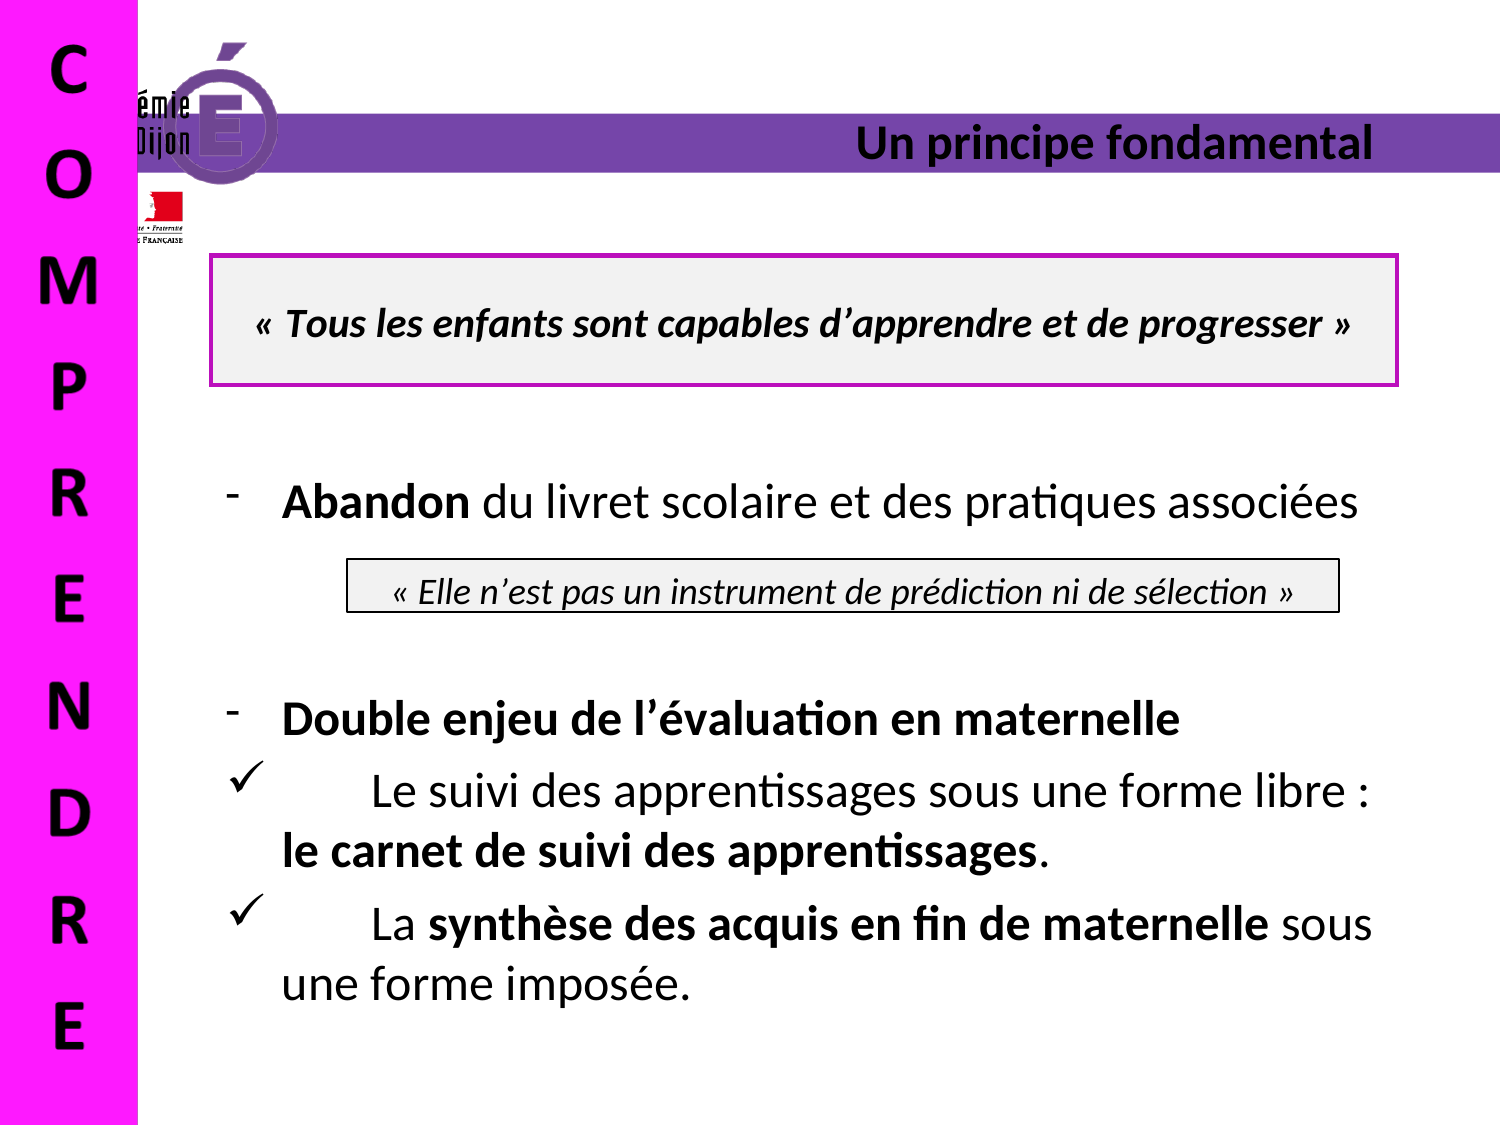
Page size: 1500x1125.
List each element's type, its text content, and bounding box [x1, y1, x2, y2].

text_box « Elle n’est pas un instrument de prédiction ni de sélection » [346, 559, 1340, 613]
text_box Un principe fondamental [346, 101, 1412, 173]
text_box Abandon du livret scolaire et des pratiques associées Double enjeu de l’évaluation en maternelle Le suivi des apprentissages sous une forme libre : le carnet de suivi des apprentissages. La synthèse des acquis en fin de maternelle sous une forme imposée. [210, 231, 1421, 1059]
picture [0, 0, 278, 1125]
text_box « Tous les enfants sont capables d’apprendre et de progresser » [210, 255, 1398, 386]
